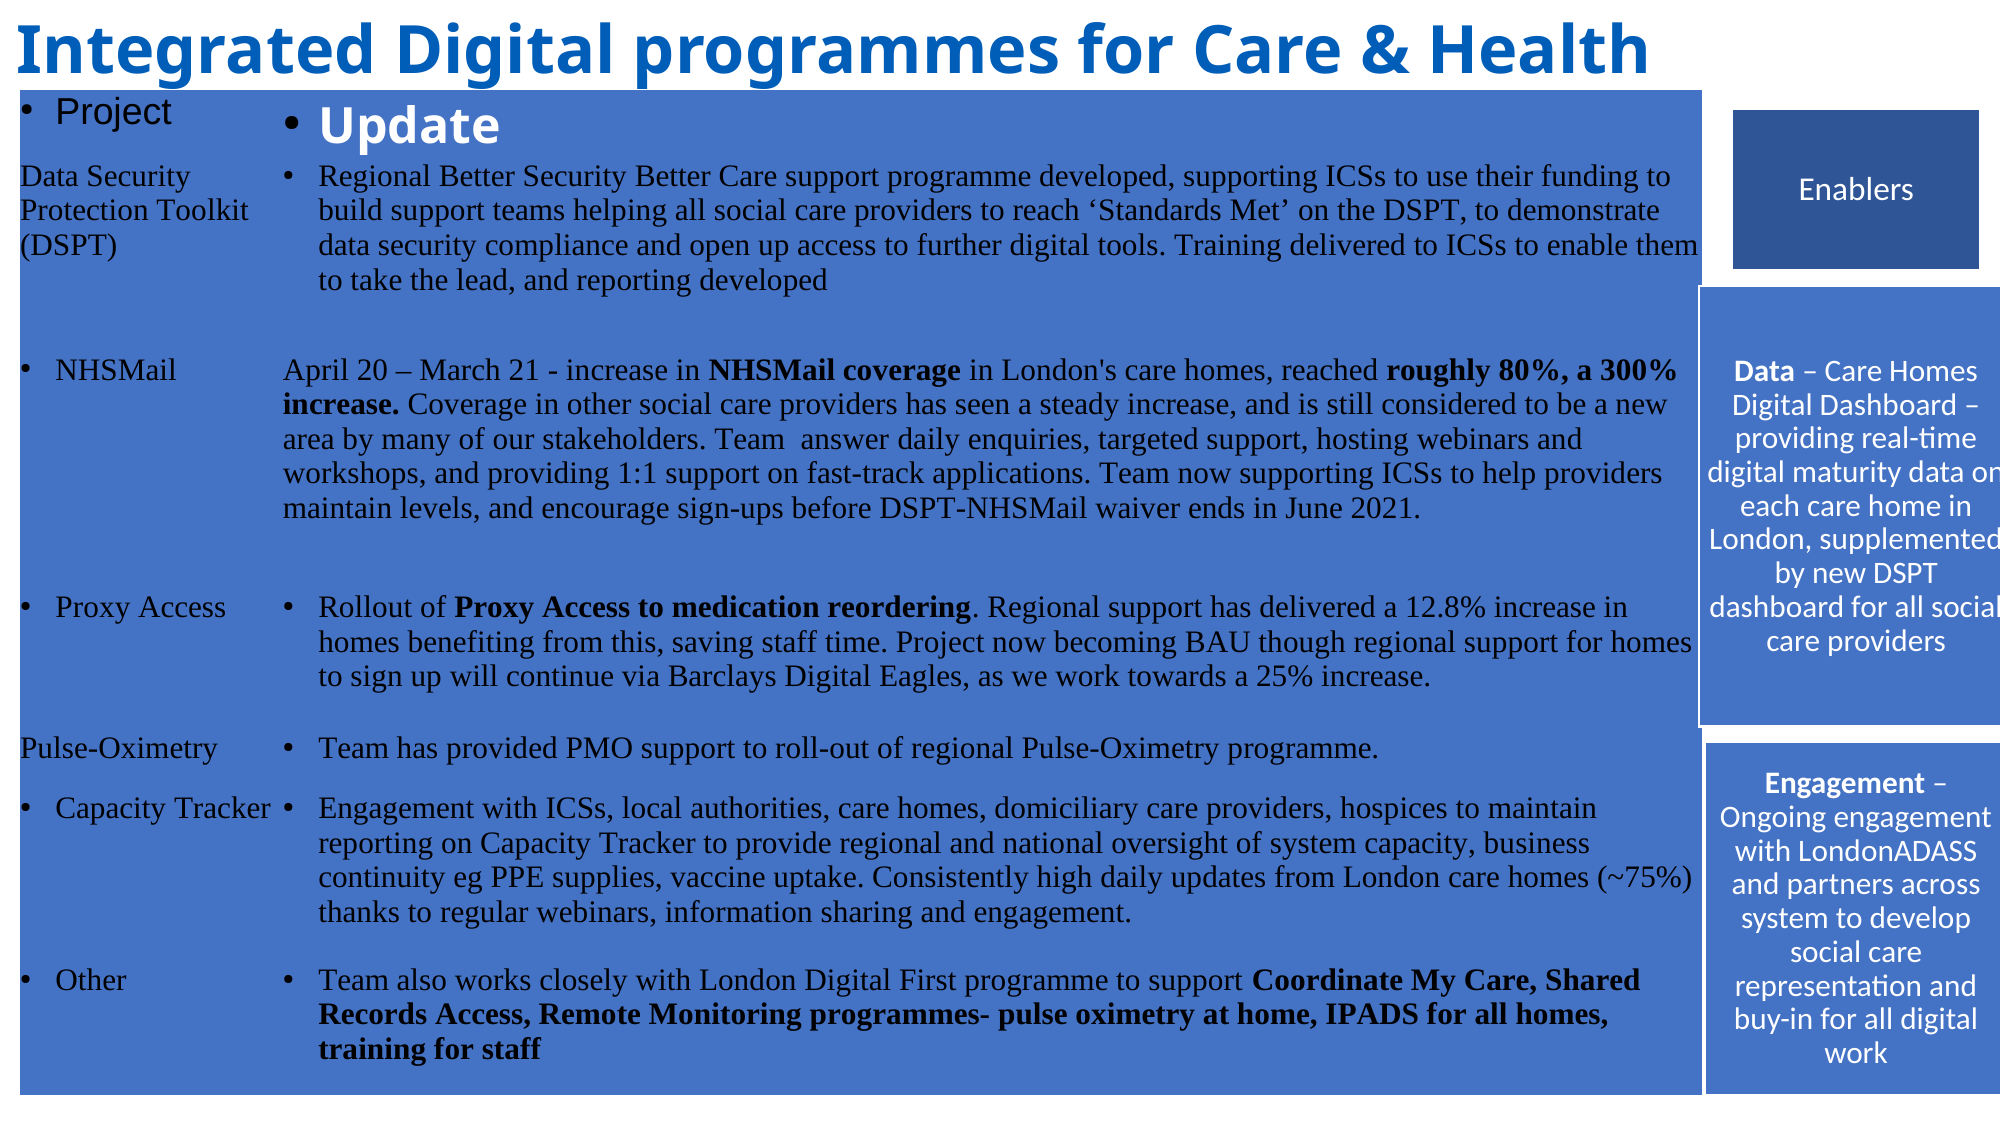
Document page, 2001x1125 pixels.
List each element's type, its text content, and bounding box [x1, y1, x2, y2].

table_header Project [20, 90, 283, 159]
text_box Enablers [1732, 109, 1981, 271]
table_cell Rollout of Proxy Access to medication reordering. Regional support has delivered a 12.8% increase in homes benefiting from this, saving staff time. Project now becoming BAU though regional support for homes to sign up will continue via Barclays Digital Eagles, as we work towards a 25% increase. [283, 590, 1702, 731]
table_cell Other [20, 963, 283, 1095]
table_cell April 20 – March 21 - increase in NHSMail coverage in London's care homes, reached roughly 80%, a 300% increase. Coverage in other social care providers has seen a steady increase, and is still considered to be a new area by many of our stakeholders. Team answer daily enquiries, targeted support, hosting webinars and workshops, and providing 1:1 support on fast-track applications. Team now supporting ICSs to help providers maintain levels, and encourage sign-ups before DSPT-NHSMail waiver ends in June 2021. [283, 352, 1699, 590]
table_cell Team also works closely with London Digital First programme to support Coordinate My Care, Shared Records Access, Remote Monitoring programmes- pulse oximetry at home, IPADS for all homes, training for staff [283, 963, 1702, 1095]
table_cell Proxy Access [20, 590, 283, 731]
table_header Update [283, 90, 1702, 159]
table_cell Data Security Protection Toolkit (DSPT) [20, 159, 283, 352]
title Integrated Digital programmes for Care & Health [1, 8, 1727, 88]
table_cell Capacity Tracker [20, 791, 283, 963]
text_box Data – Care Homes Digital Dashboard – providing real-time digital maturity data on each care home in London, supplemented by new DSPT dashboard for all social care providers [1699, 286, 2000, 727]
table_cell NHSMail [20, 352, 283, 590]
table_cell Engagement with ICSs, local authorities, care homes, domiciliary care providers, hospices to maintain reporting on Capacity Tracker to provide regional and national oversight of system capacity, business continuity eg PPE supplies, vaccine uptake. Consistently high daily updates from London care homes (~75%) thanks to regular webinars, information sharing and engagement. [283, 791, 1702, 963]
table_cell Team has provided PMO support to roll-out of regional Pulse-Oximetry programme. [283, 731, 1702, 791]
text_box Engagement – Ongoing engagement with LondonADASS and partners across system to develop social care representation and buy-in for all digital work [1704, 742, 2000, 1095]
table_cell Regional Better Security Better Care support programme developed, supporting ICSs to use their funding to build support teams helping all social care providers to reach ‘Standards Met’ on the DSPT, to demonstrate data security compliance and open up access to further digital tools. Training delivered to ICSs to enable them to take the lead, and reporting developed [283, 159, 1702, 352]
table_cell Pulse-Oximetry [20, 731, 283, 791]
